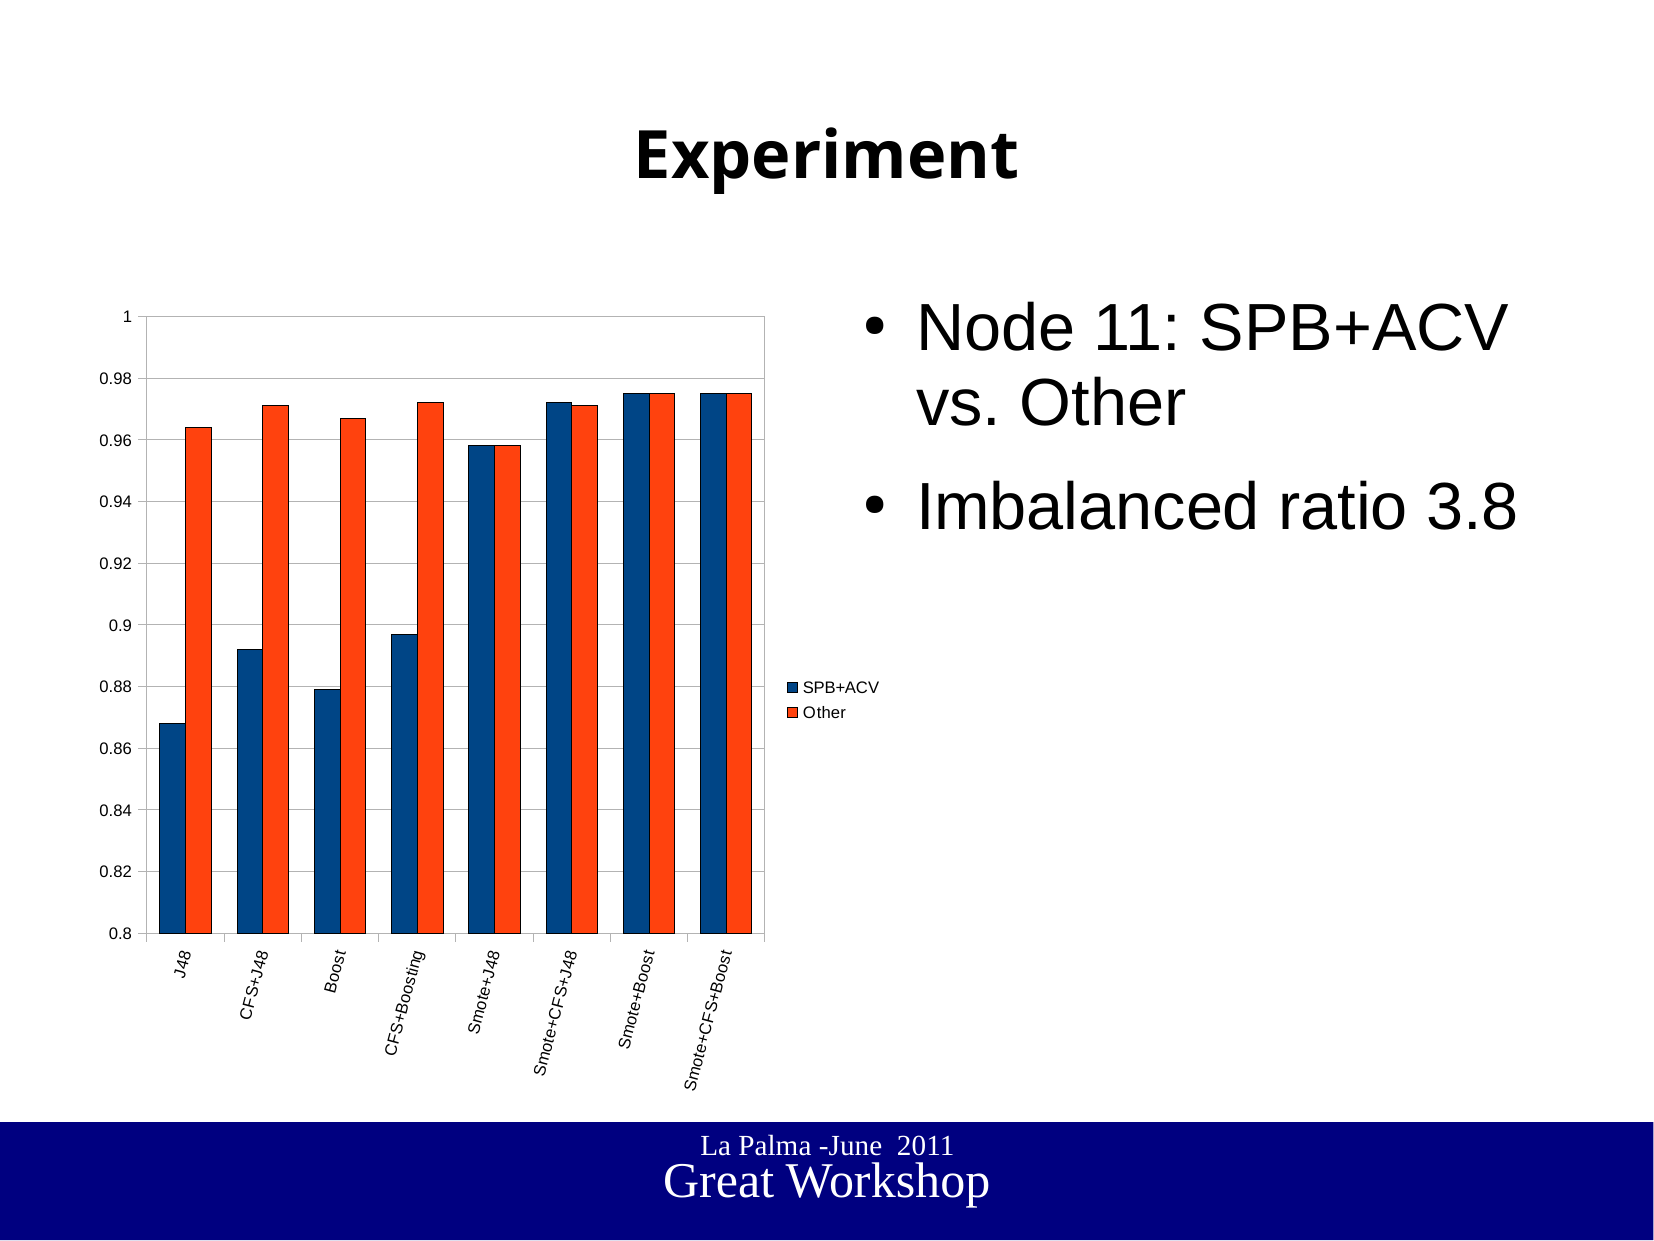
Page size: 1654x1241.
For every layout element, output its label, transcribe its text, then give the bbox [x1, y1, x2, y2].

chart [83, 290, 898, 1110]
list Node 11: SPB+ACV vs. Other Imbalanced ratio 3.8 [845, 290, 1572, 1094]
title Experiment [82, 56, 1571, 250]
